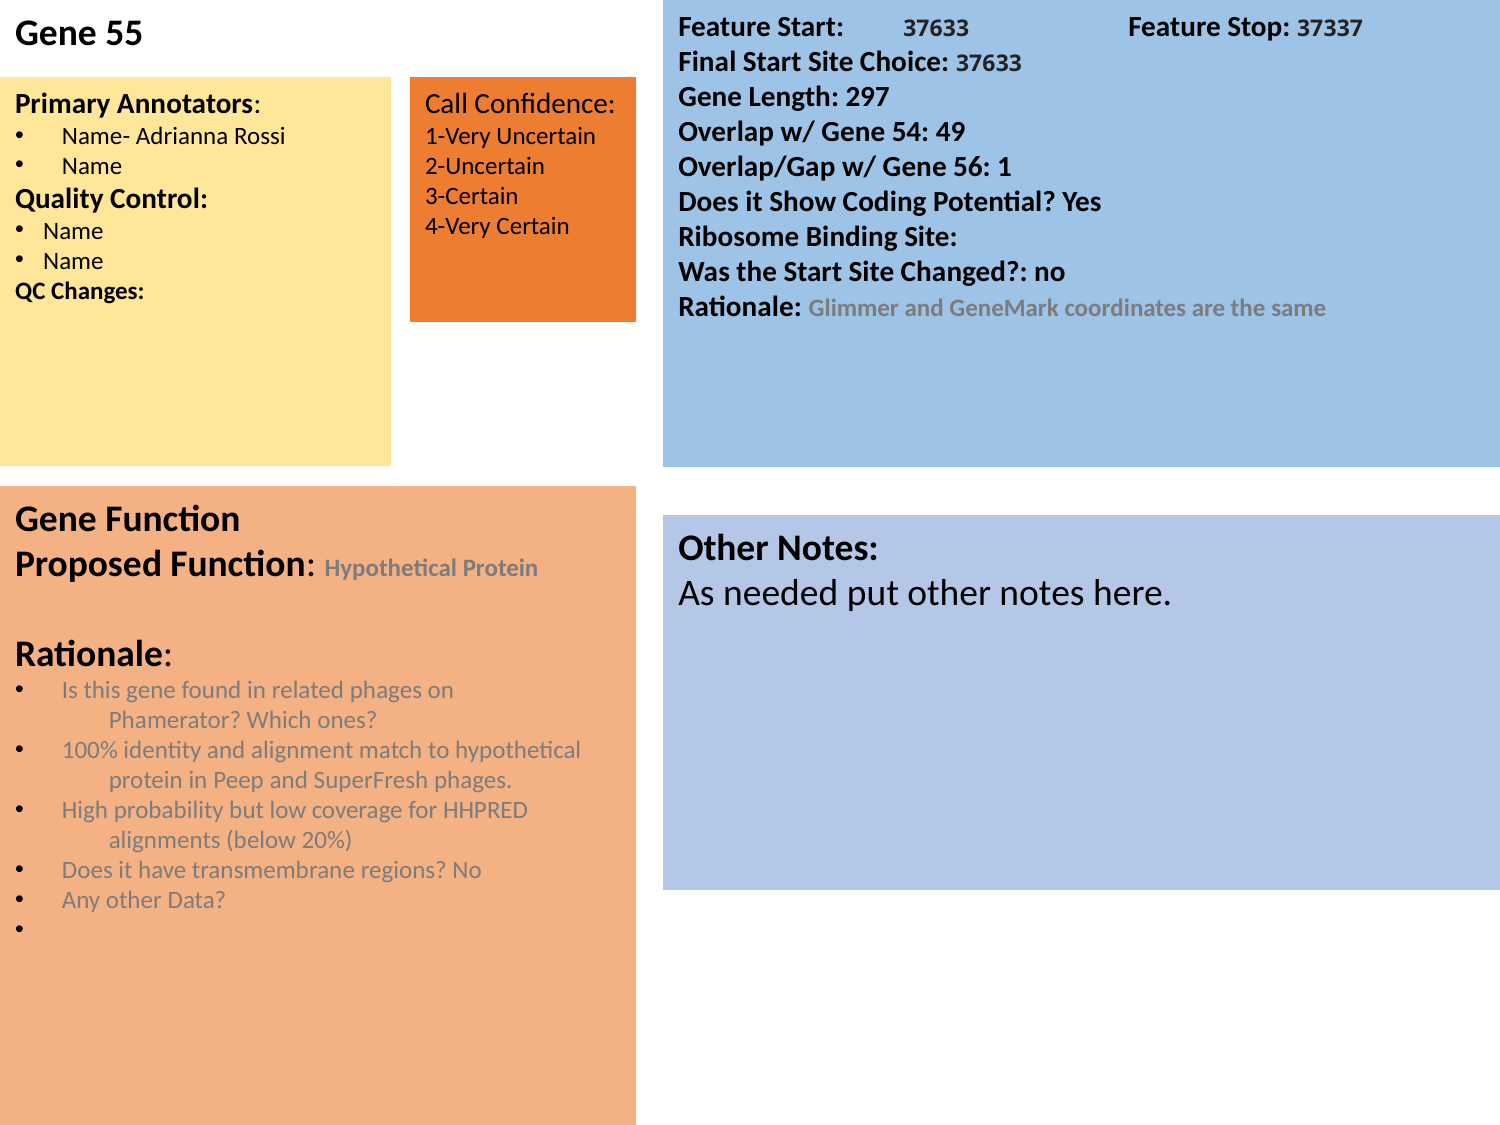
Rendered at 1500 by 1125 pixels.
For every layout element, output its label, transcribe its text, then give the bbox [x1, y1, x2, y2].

text_box Gene Function Proposed Function: Hypothetical Protein Rationale: Is this gene found in related phages on Phamerator? Which ones? 100% identity and alignment match to hypothetical protein in Peep and SuperFresh phages. High probability but low coverage for HHPRED alignments (below 20%) Does it have transmembrane regions? No Any other Data? [0, 486, 636, 1125]
text_box Feature Start: 37633 Feature Stop: 37337 Final Start Site Choice: 37633 Gene Length: 297 Overlap w/ Gene 54: 49 Overlap/Gap w/ Gene 56: 1 Does it Show Coding Potential? Yes Ribosome Binding Site: Was the Start Site Changed?: no Rationale: Glimmer and GeneMark coordinates are the same [663, 0, 1500, 467]
text_box Gene 55 [0, 0, 160, 61]
text_box Primary Annotators: Name- Adrianna Rossi Name Quality Control: Name Name QC Changes: [0, 77, 391, 466]
text_box Call Confidence: 1-Very Uncertain 2-Uncertain 3-Certain 4-Very Certain [410, 77, 636, 322]
text_box Other Notes: As needed put other notes here. [663, 515, 1500, 890]
